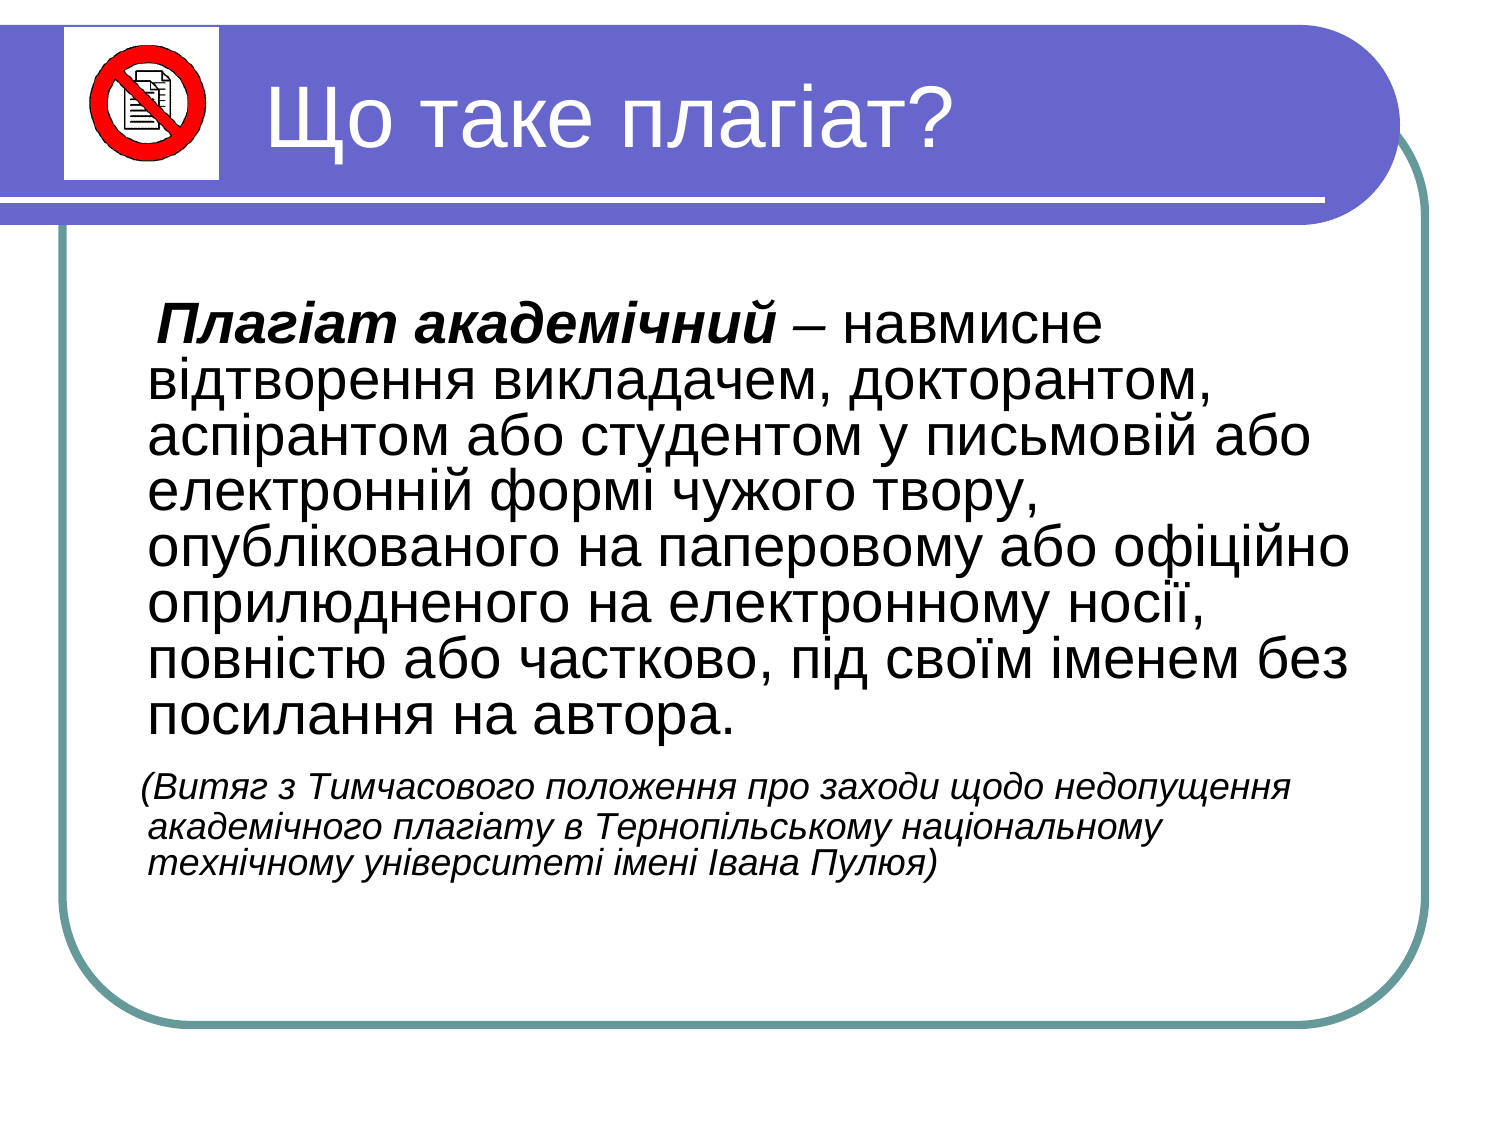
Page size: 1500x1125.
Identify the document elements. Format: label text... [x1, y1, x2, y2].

title Що таке плагіат? [31, 37, 1347, 188]
picture [64, 27, 219, 180]
list Плагіат академічний – навмисне відтворення викладачем, докторантом, аспірантом або студентом у письмовій або електронній формі чужого твору, опублікованого на паперовому або офіційно оприлюдненого на електронному носії, повністю або частково, під своїм іменем без посилання на автора. (Витяг з Тимчасового положення про заходи щодо недопущення академічного плагіату в Тернопільському національному технічному університеті імені Івана Пулюя) [76, 290, 1377, 953]
